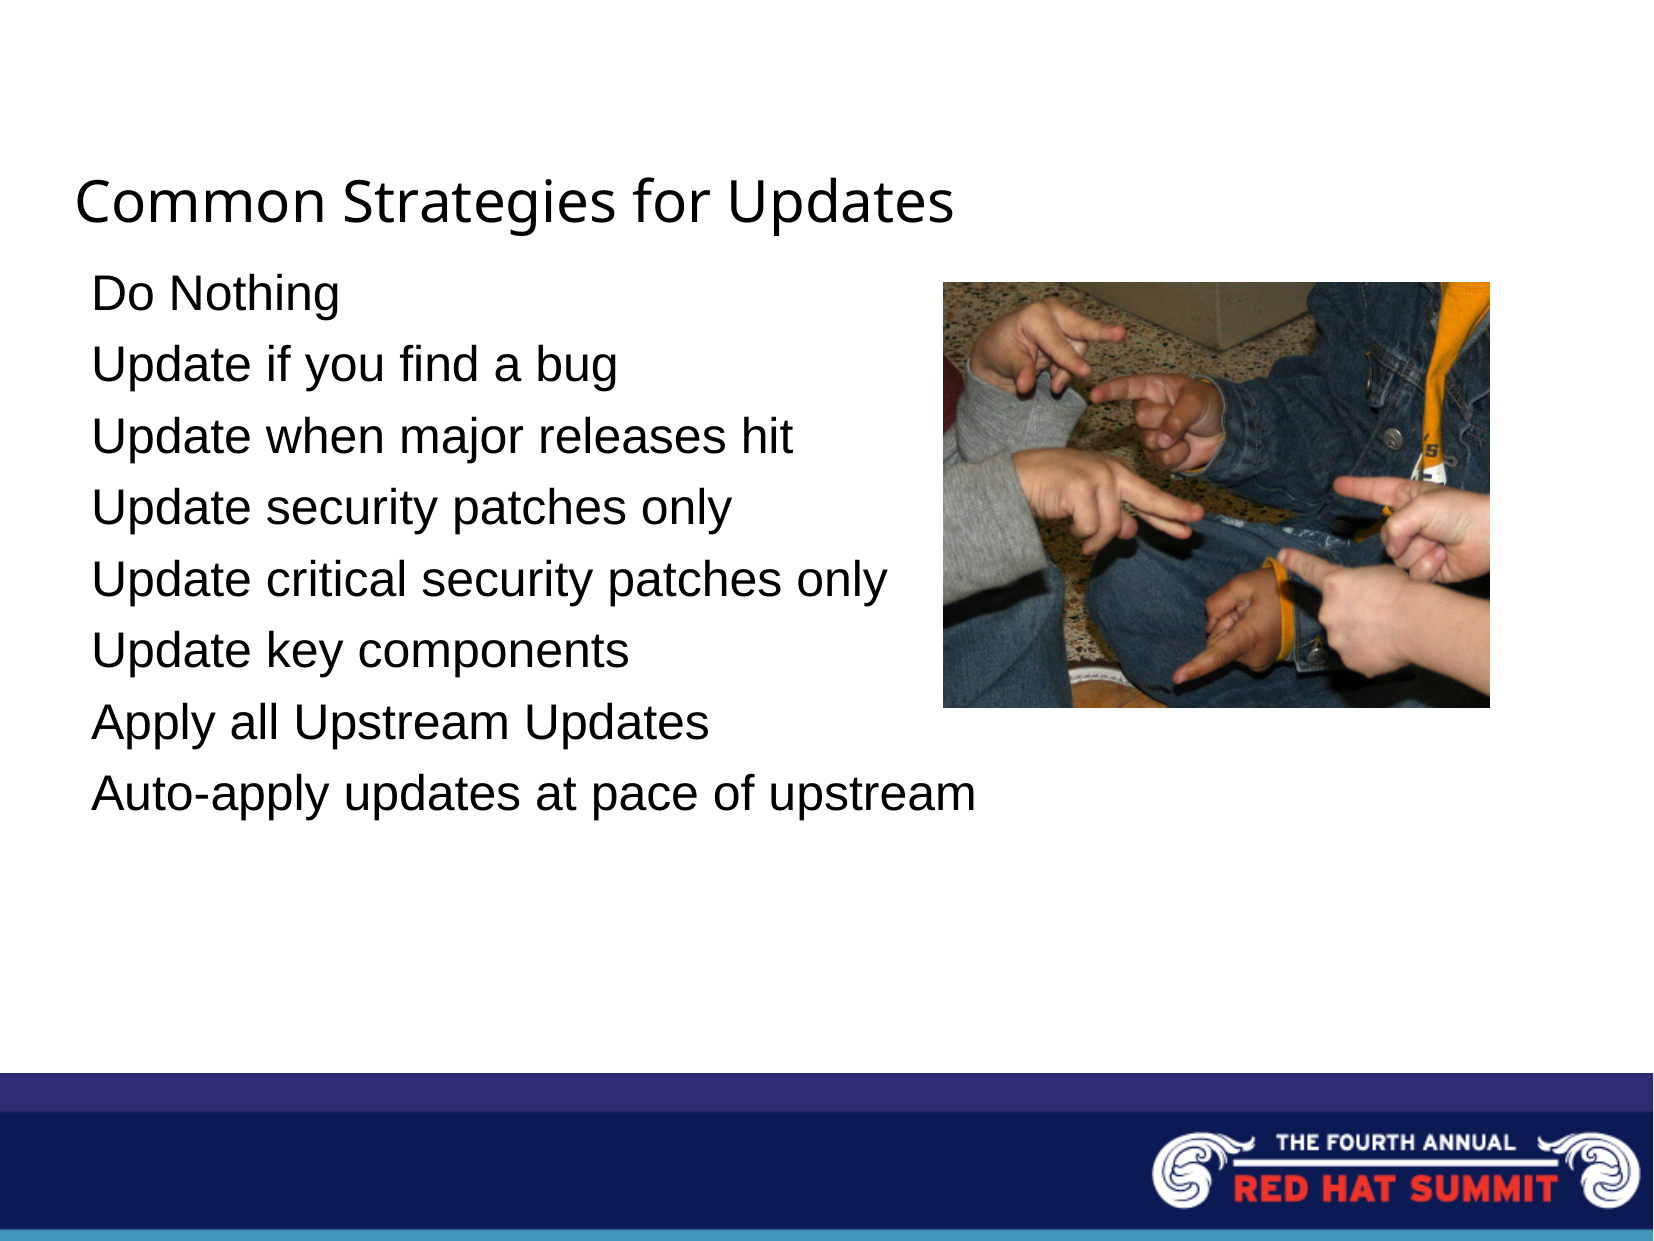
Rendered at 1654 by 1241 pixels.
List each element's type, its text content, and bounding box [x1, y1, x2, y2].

picture [0, 1073, 1654, 1241]
list Do Nothing Update if you find a bug Update when major releases hit Update security patches only Update critical security patches only Update key components Apply all Upstream Updates Auto-apply updates at pace of upstream [77, 264, 1500, 1174]
title Common Strategies for Updates [74, 140, 1506, 259]
picture [943, 282, 1490, 708]
